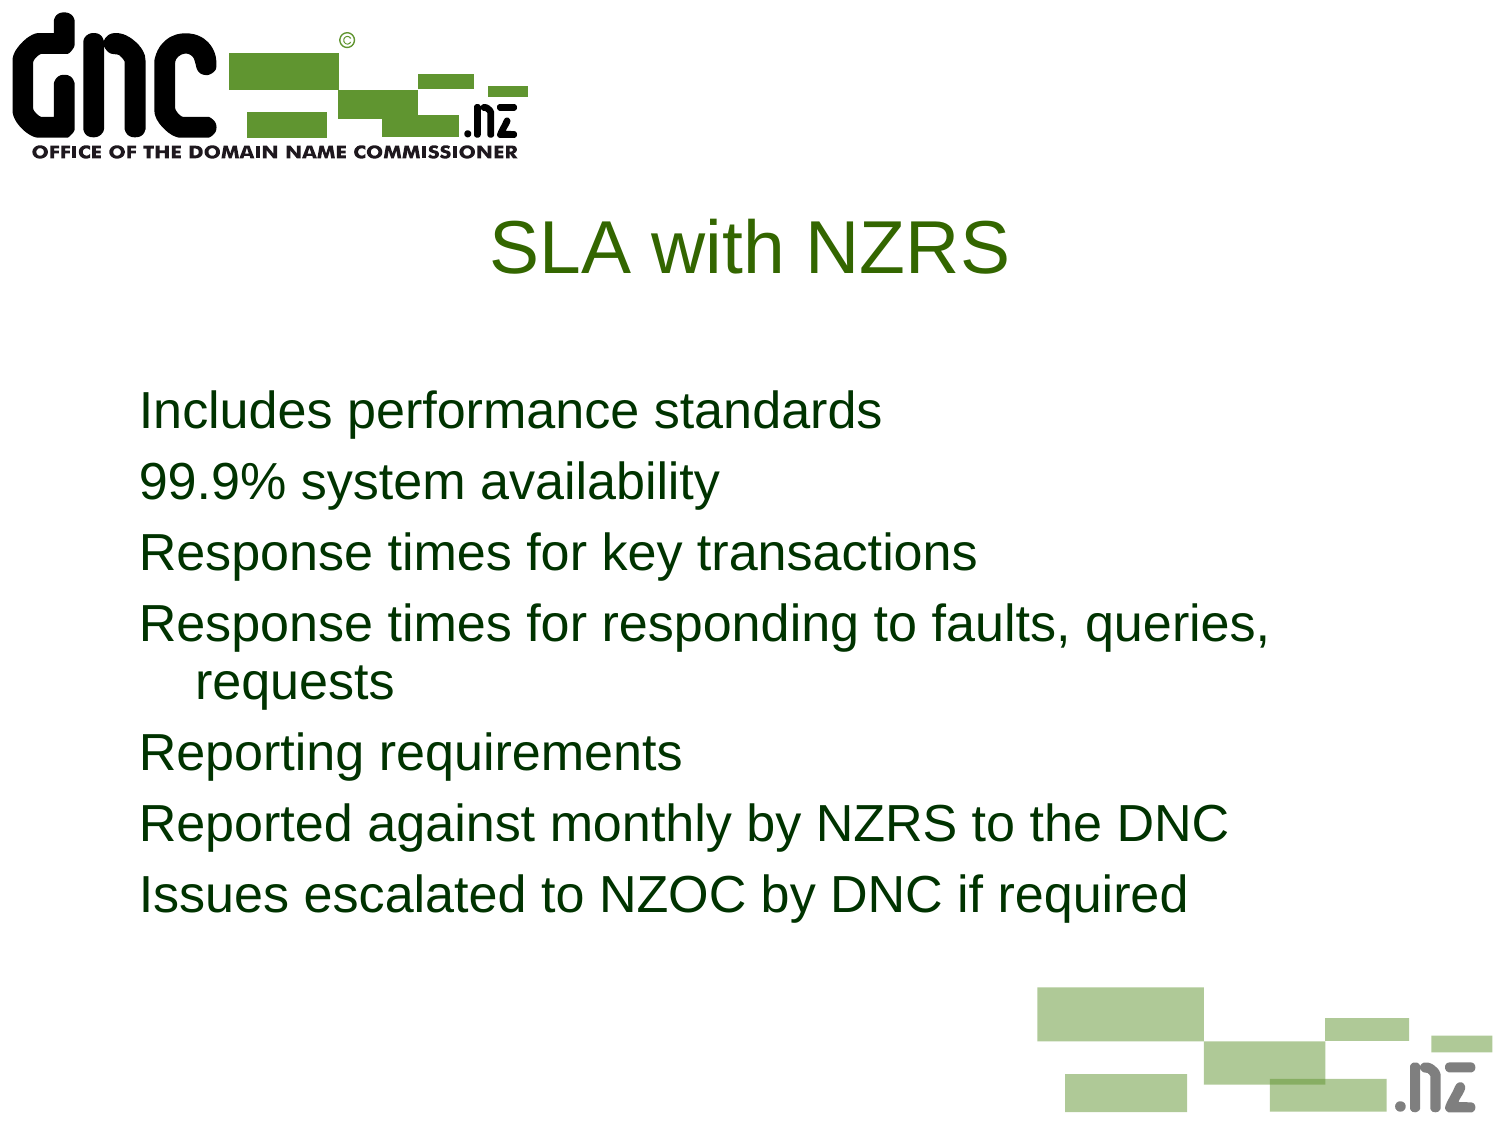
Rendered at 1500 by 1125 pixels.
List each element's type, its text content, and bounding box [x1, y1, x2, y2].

list Includes performance standards 99.9% system availability Response times for key transactions Response times for responding to faults, queries, requests Reporting requirements Reported against monthly by NZRS to the DNC Issues escalated to NZOC by DNC if required [123, 373, 1387, 1037]
title SLA with NZRS [112, 172, 1388, 323]
